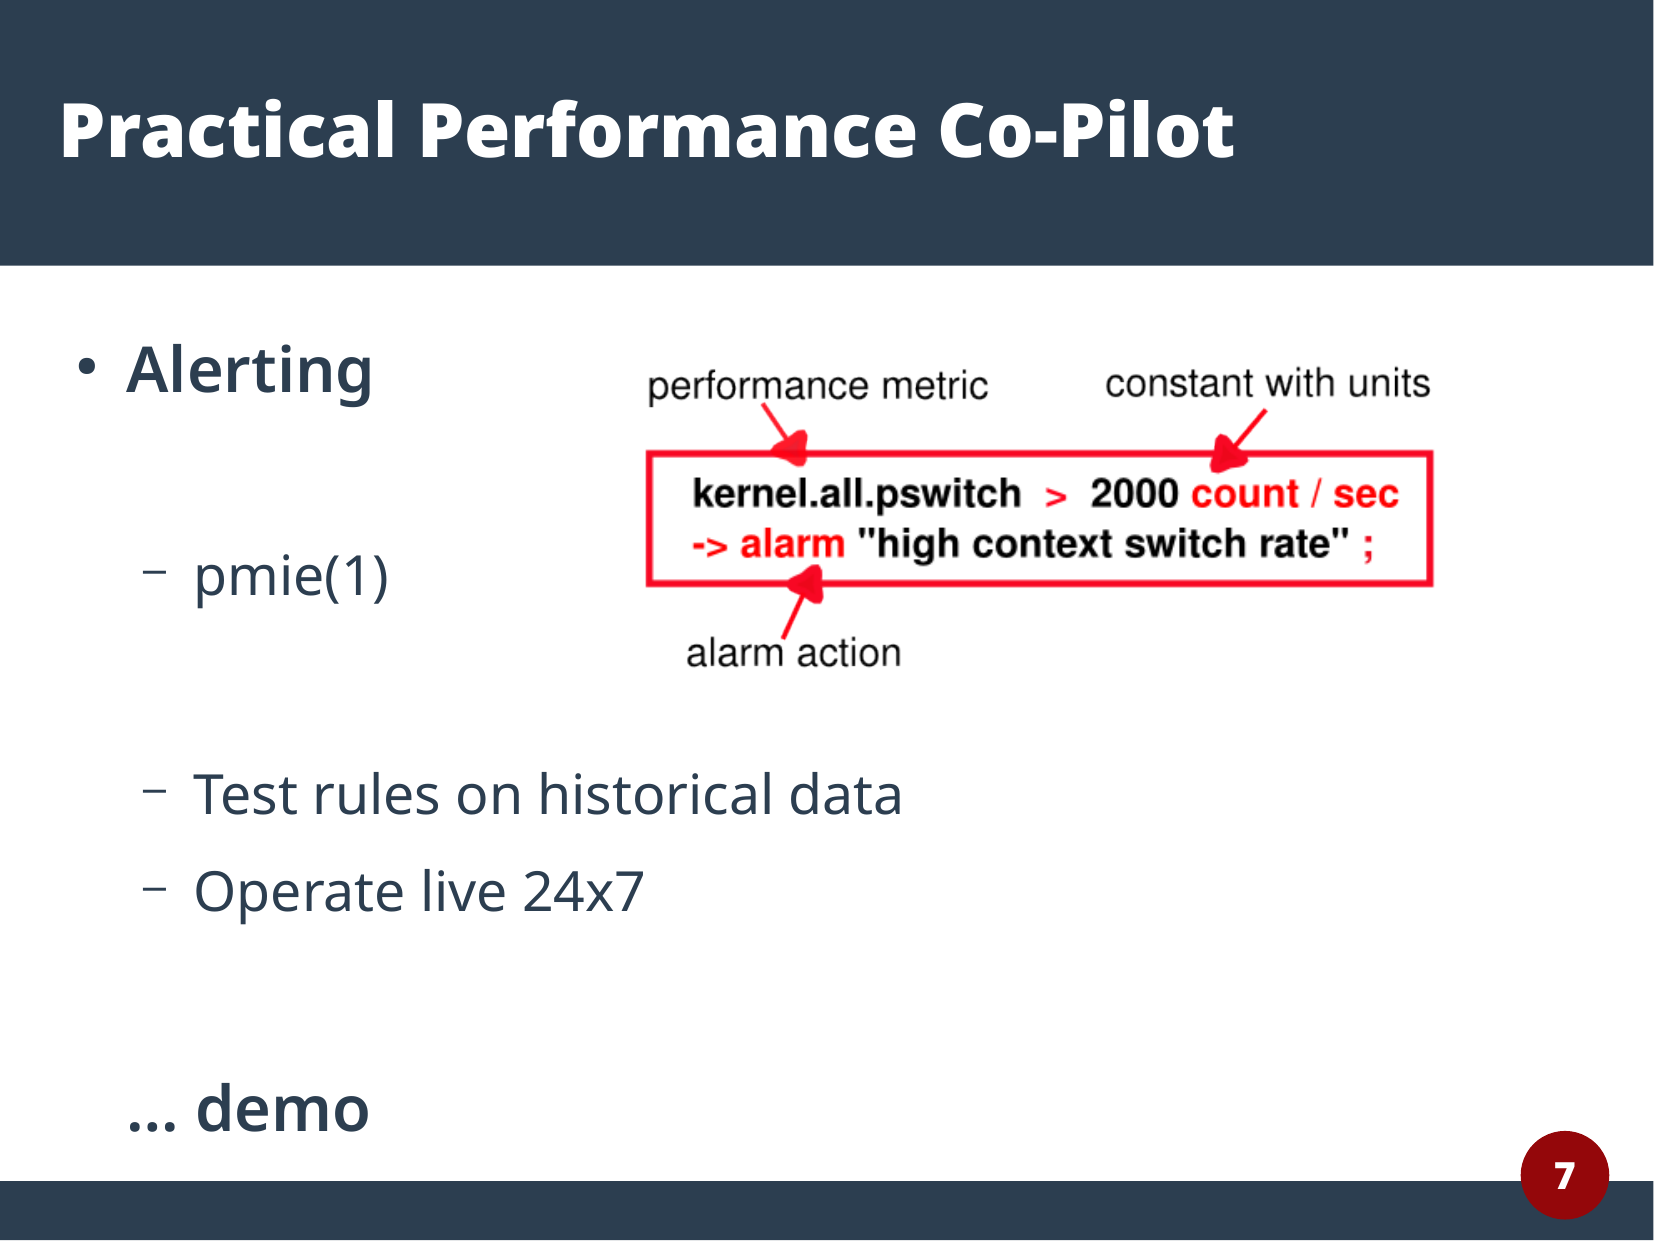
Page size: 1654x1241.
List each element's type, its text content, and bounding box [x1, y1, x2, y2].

title Practical Performance Co-Pilot [59, 49, 1595, 207]
list Alerting pmie(1) Test rules on historical data Operate live 24x7 … demo [59, 324, 1595, 1152]
picture [624, 351, 1450, 685]
